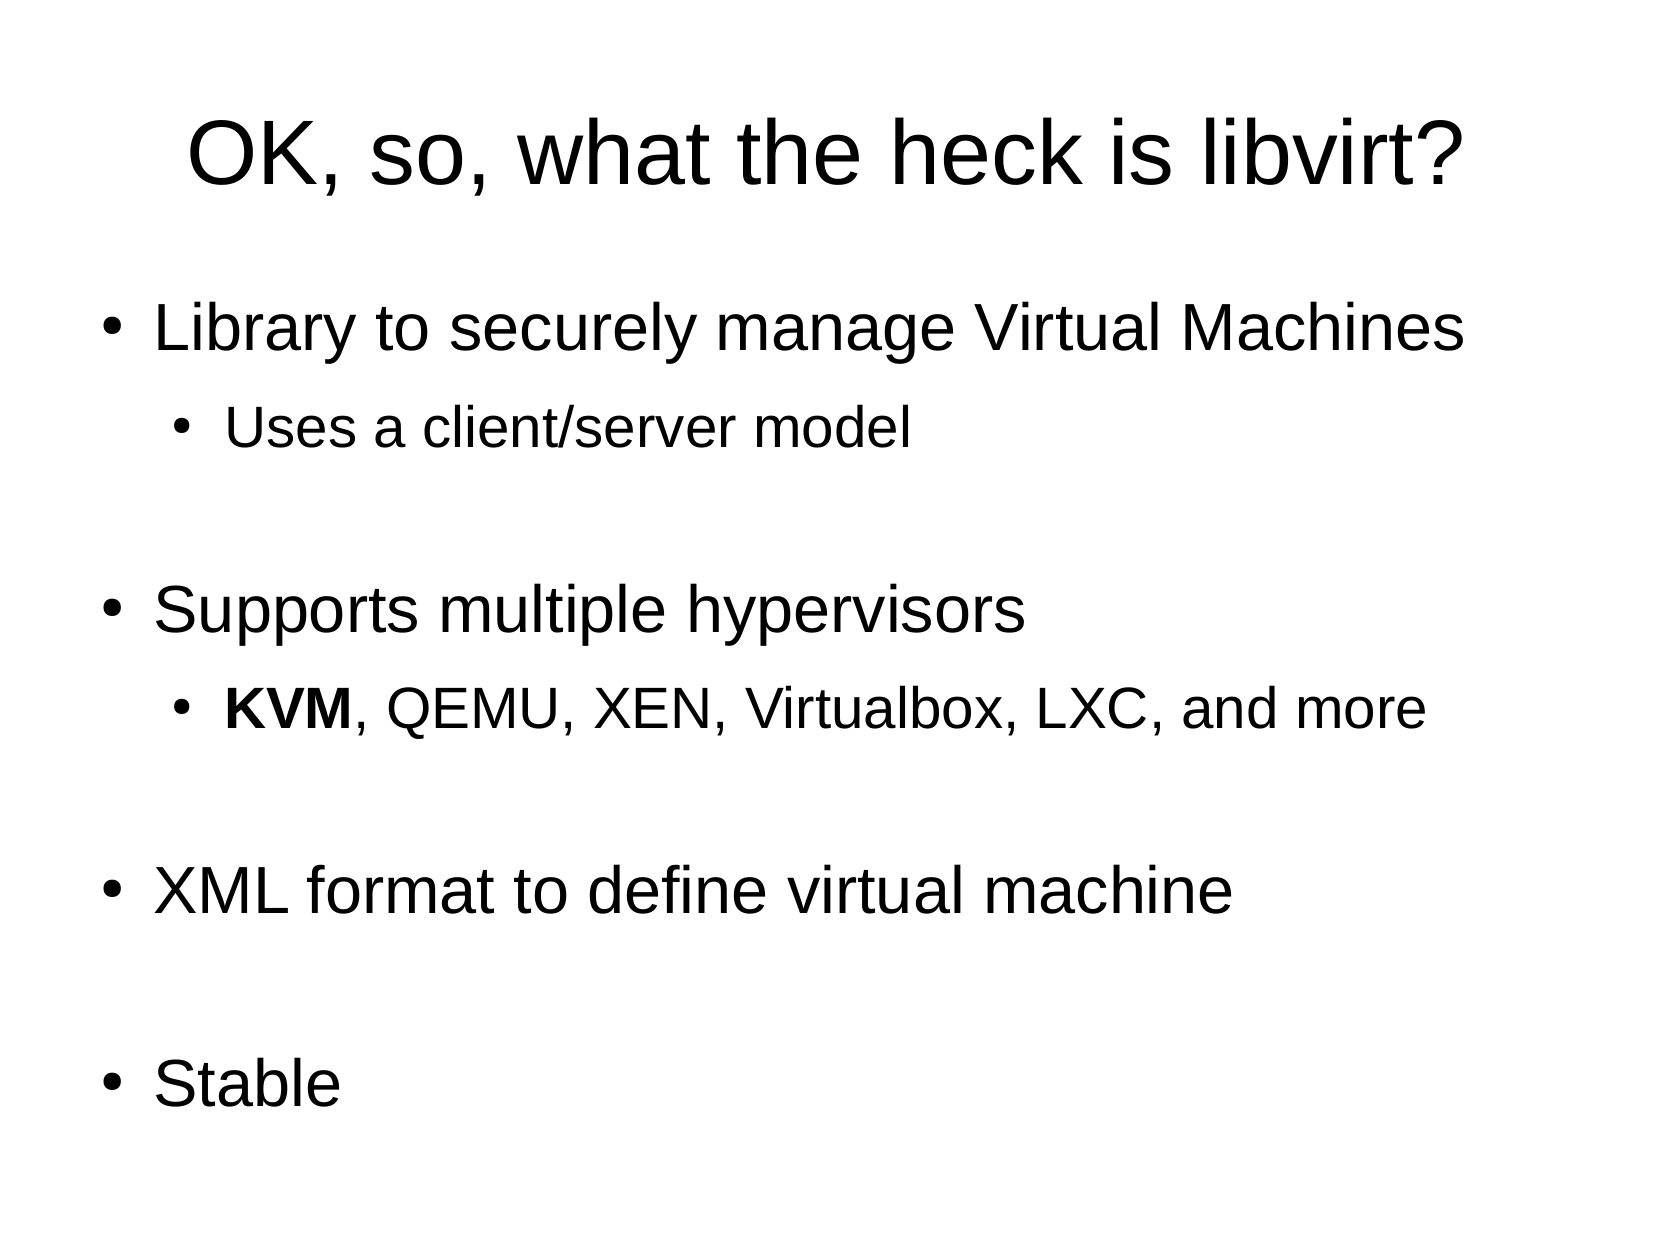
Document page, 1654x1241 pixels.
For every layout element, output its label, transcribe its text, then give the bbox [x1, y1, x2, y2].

list Library to securely manage Virtual Machines Uses a client/server model Supports multiple hypervisors KVM, QEMU, XEN, Virtualbox, LXC, and more XML format to define virtual machine Stable [82, 290, 1571, 1121]
title OK, so, what the heck is libvirt? [82, 49, 1571, 257]
